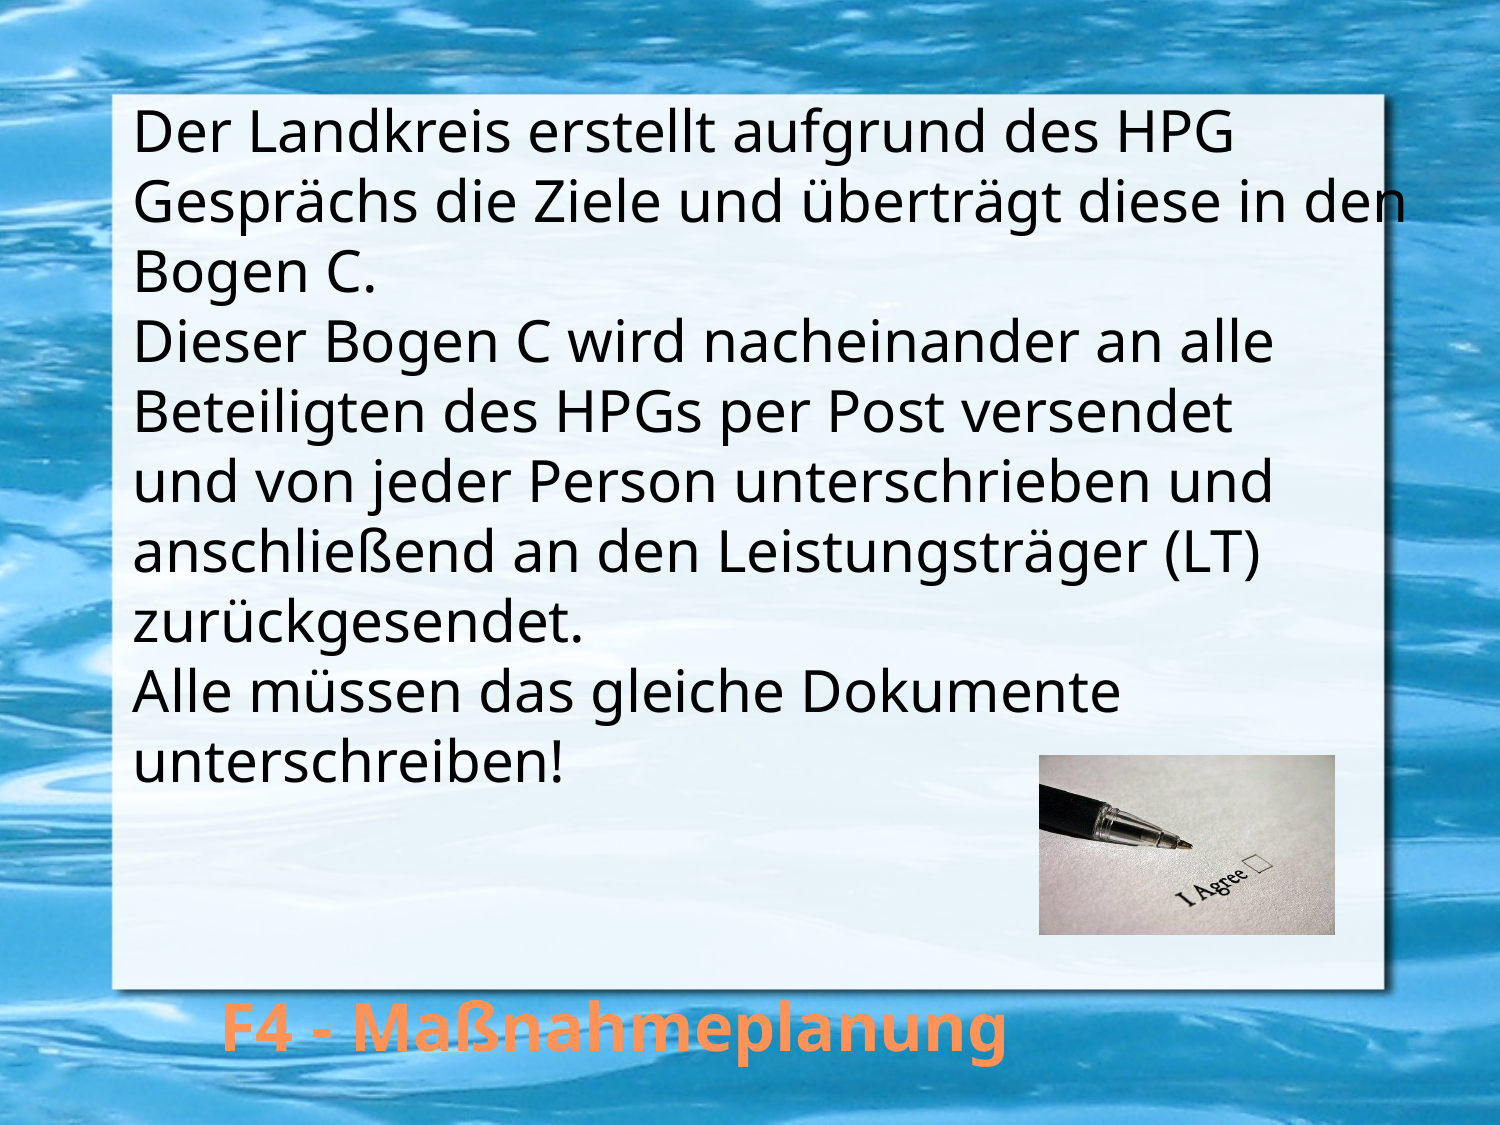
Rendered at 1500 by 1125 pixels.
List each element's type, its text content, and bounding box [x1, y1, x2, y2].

list Der Landkreis erstellt aufgrund des HPG Gesprächs die Ziele und überträgt diese in den Bogen C. Dieser Bogen C wird nacheinander an alle Beteiligten des HPGs per Post versendet und von jeder Person unterschrieben und anschließend an den Leistungsträger (LT) zurückgesendet. Alle müssen das gleiche Dokumente unterschreiben! [118, 86, 1461, 774]
picture [0, 0, 1500, 1125]
text_box F4 - Maßnahmeplanung [219, 980, 1241, 1072]
